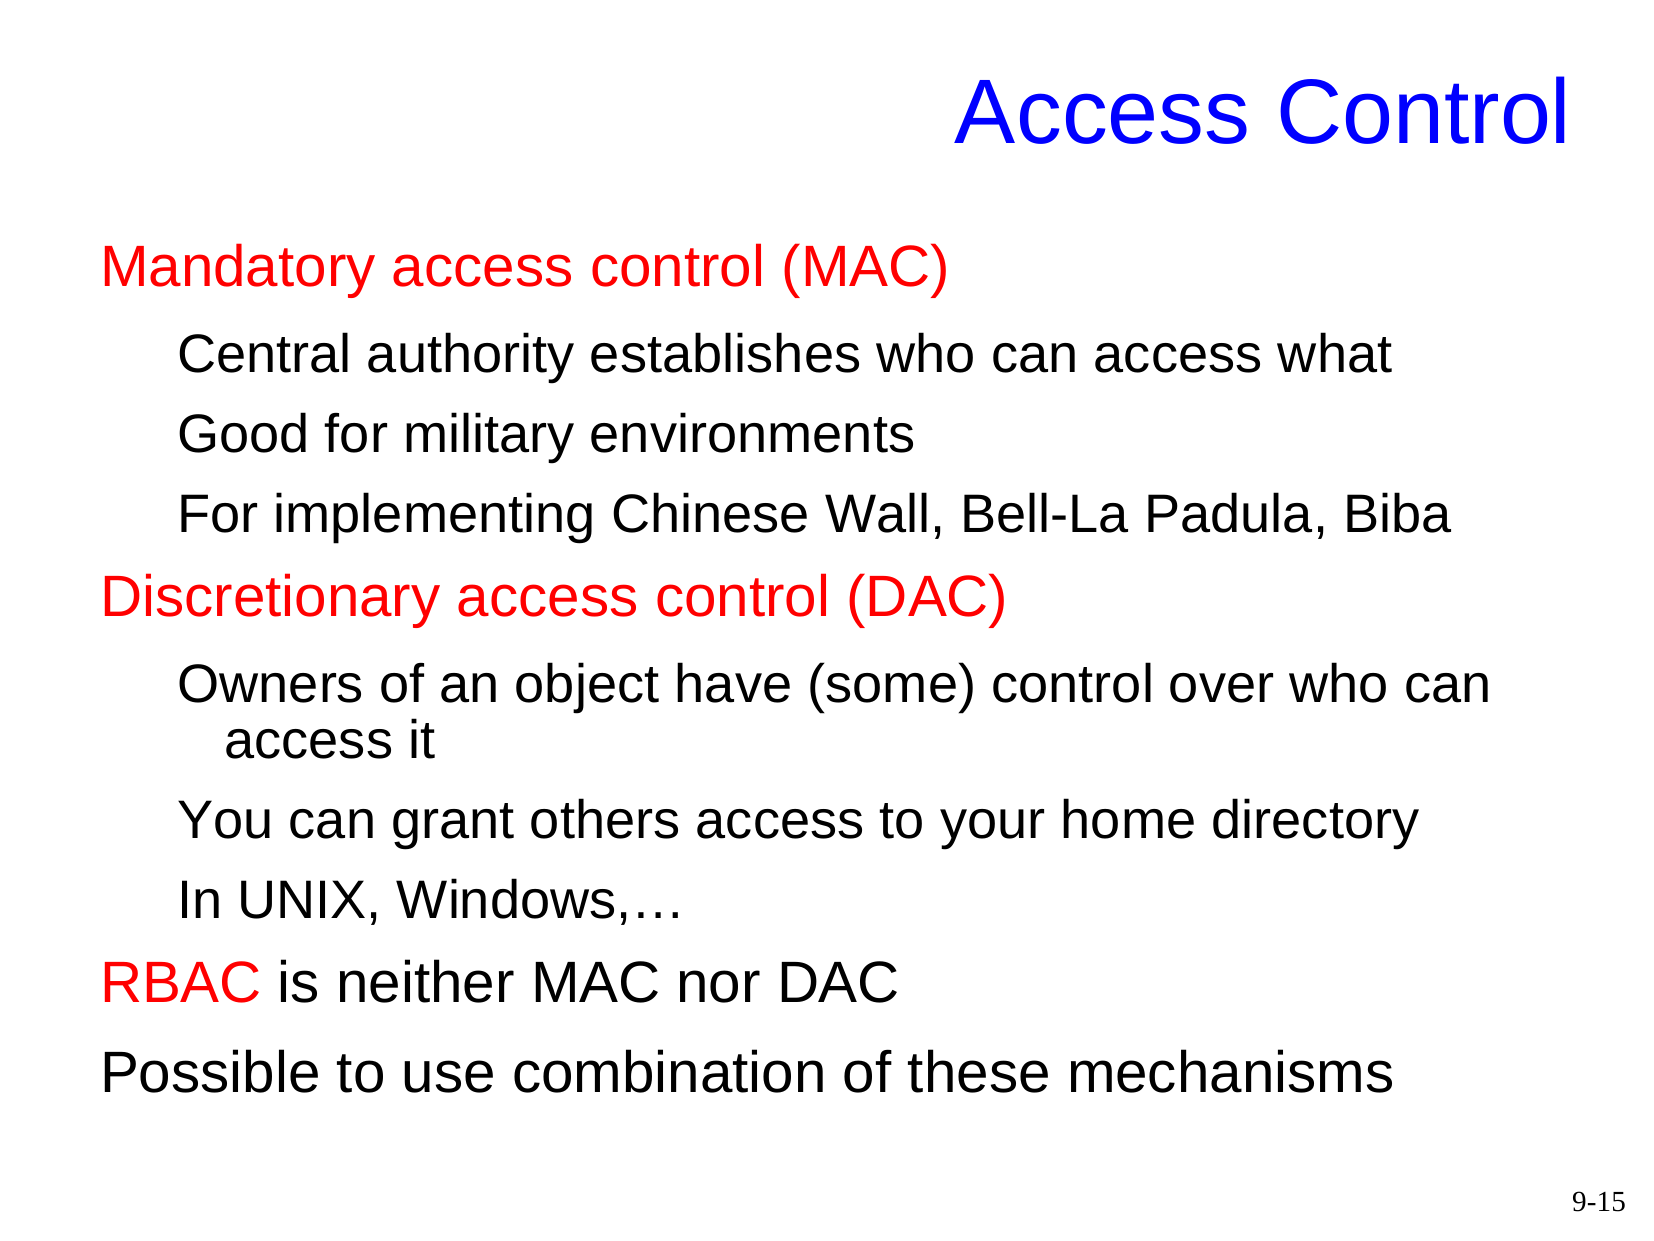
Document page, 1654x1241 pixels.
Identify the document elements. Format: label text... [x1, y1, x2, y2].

title Access Control [84, 11, 1573, 218]
list Mandatory access control (MAC) Central authority establishes who can access what Good for military environments For implementing Chinese Wall, Bell-La Padula, Biba Discretionary access control (DAC) Owners of an object have (some) control over who can access it You can grant others access to your home directory In UNIX, Windows,… RBAC is neither MAC nor DAC Possible to use combination of these mechanisms [82, 237, 1571, 1170]
